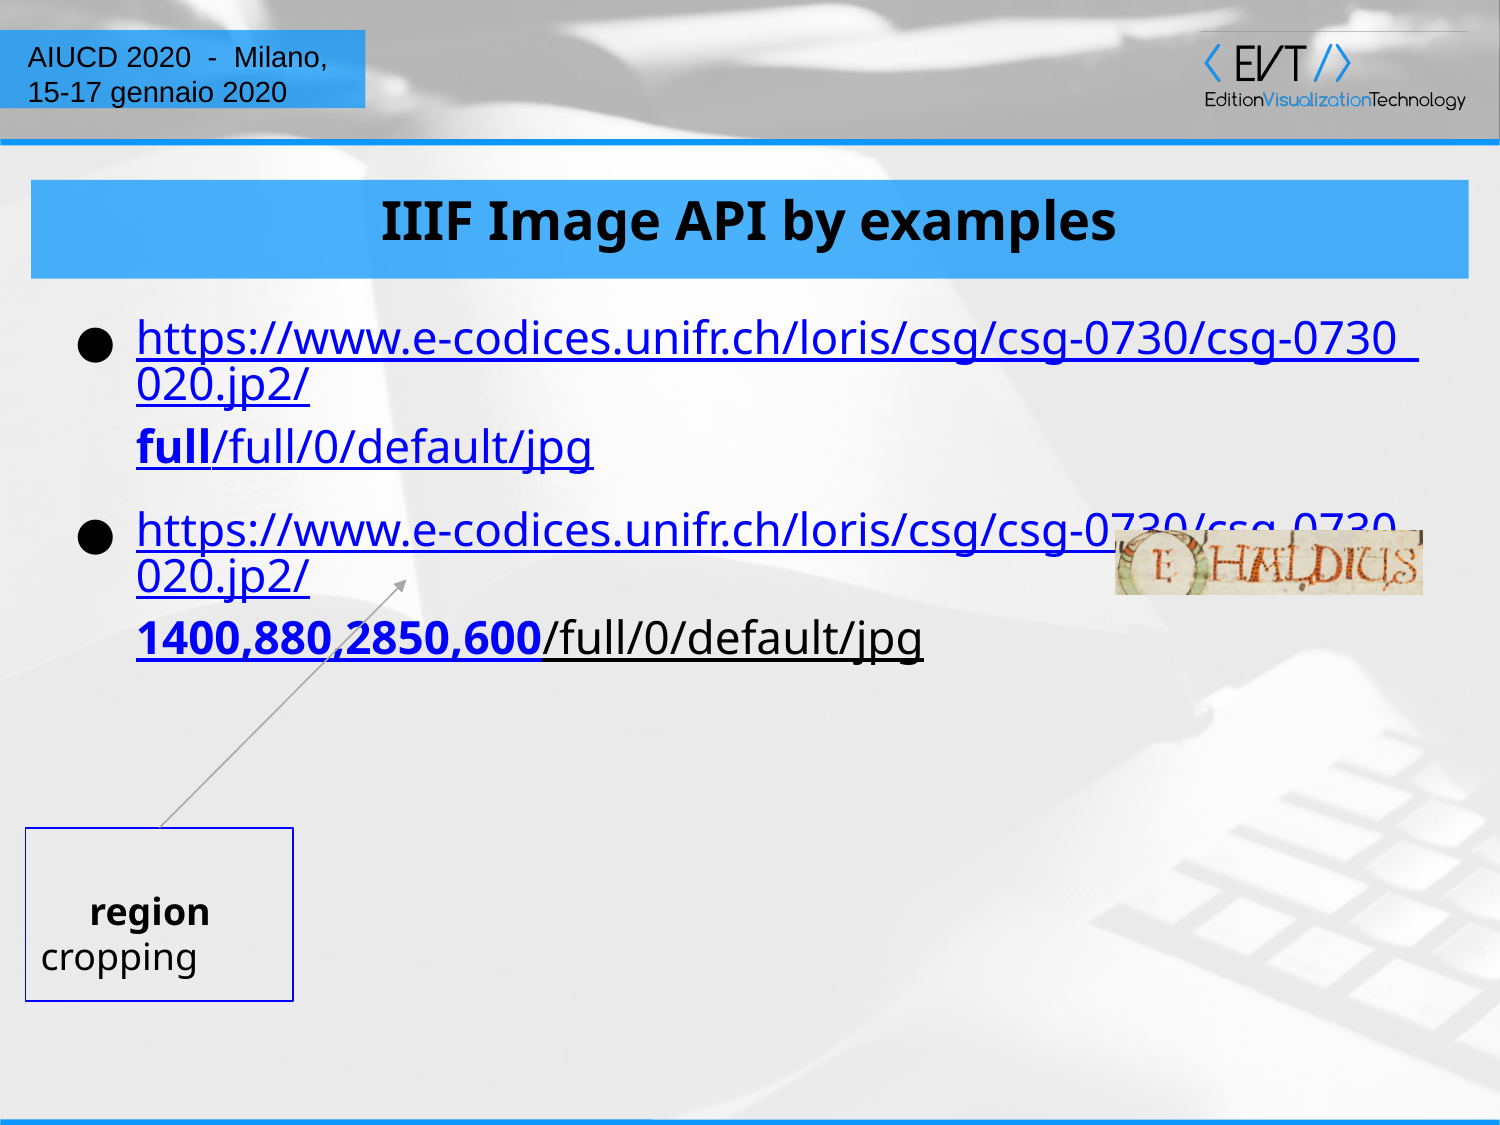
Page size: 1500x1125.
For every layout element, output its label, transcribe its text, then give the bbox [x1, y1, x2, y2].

text_box region cropping [25, 827, 294, 1001]
picture [1115, 530, 1423, 595]
picture [1201, 31, 1467, 112]
title IIIF Image API by examples [31, 176, 1469, 276]
text_box refers to www.ancientwisdoms.ac.uk/media/ontology/sawsOntology.owl#refersTo [0, 30, 366, 109]
list https://www.e-codices.unifr.ch/loris/csg/csg-0730/csg-0730_020.jp2/full/full/0/default/jpg https://www.e-codices.unifr.ch/loris/csg/csg-0730/csg-0730_020.jp2/1400,880,2850,600/full/0/default/jpg [51, 299, 1436, 492]
